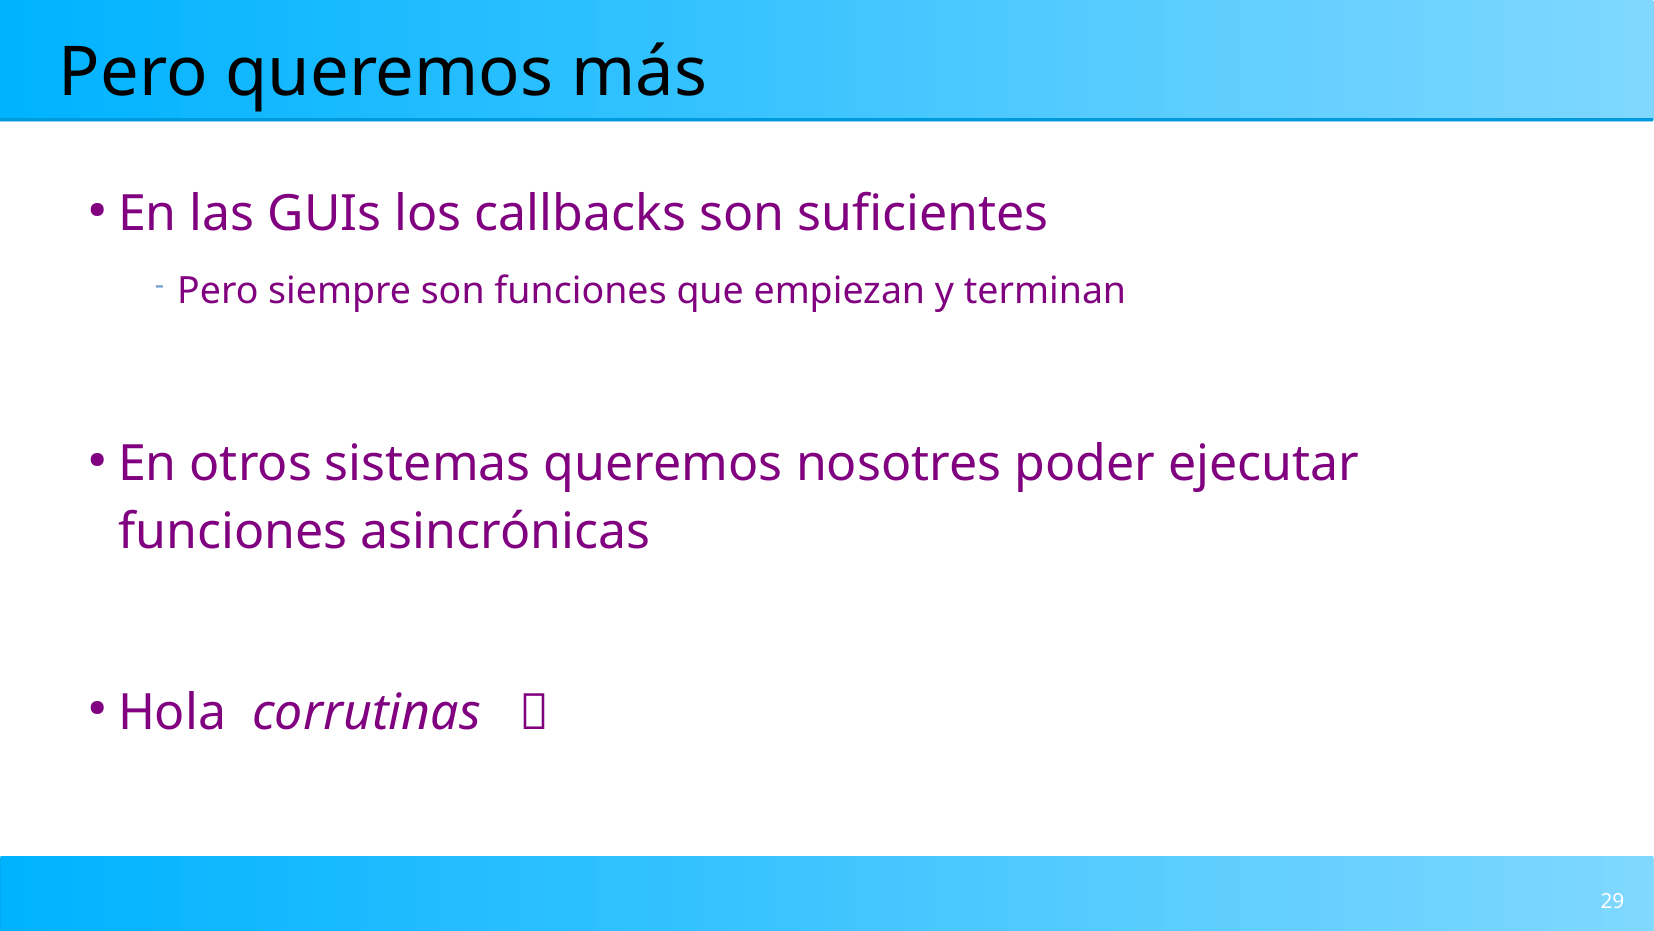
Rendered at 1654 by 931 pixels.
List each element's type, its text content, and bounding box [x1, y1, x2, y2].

list En las GUIs los callbacks son suficientes Pero siempre son funciones que empiezan y terminan En otros sistemas queremos nosotres poder ejecutar funciones asincrónicas Hola corrutinas 👋 [59, 177, 1595, 768]
title Pero queremos más [59, 29, 1595, 108]
